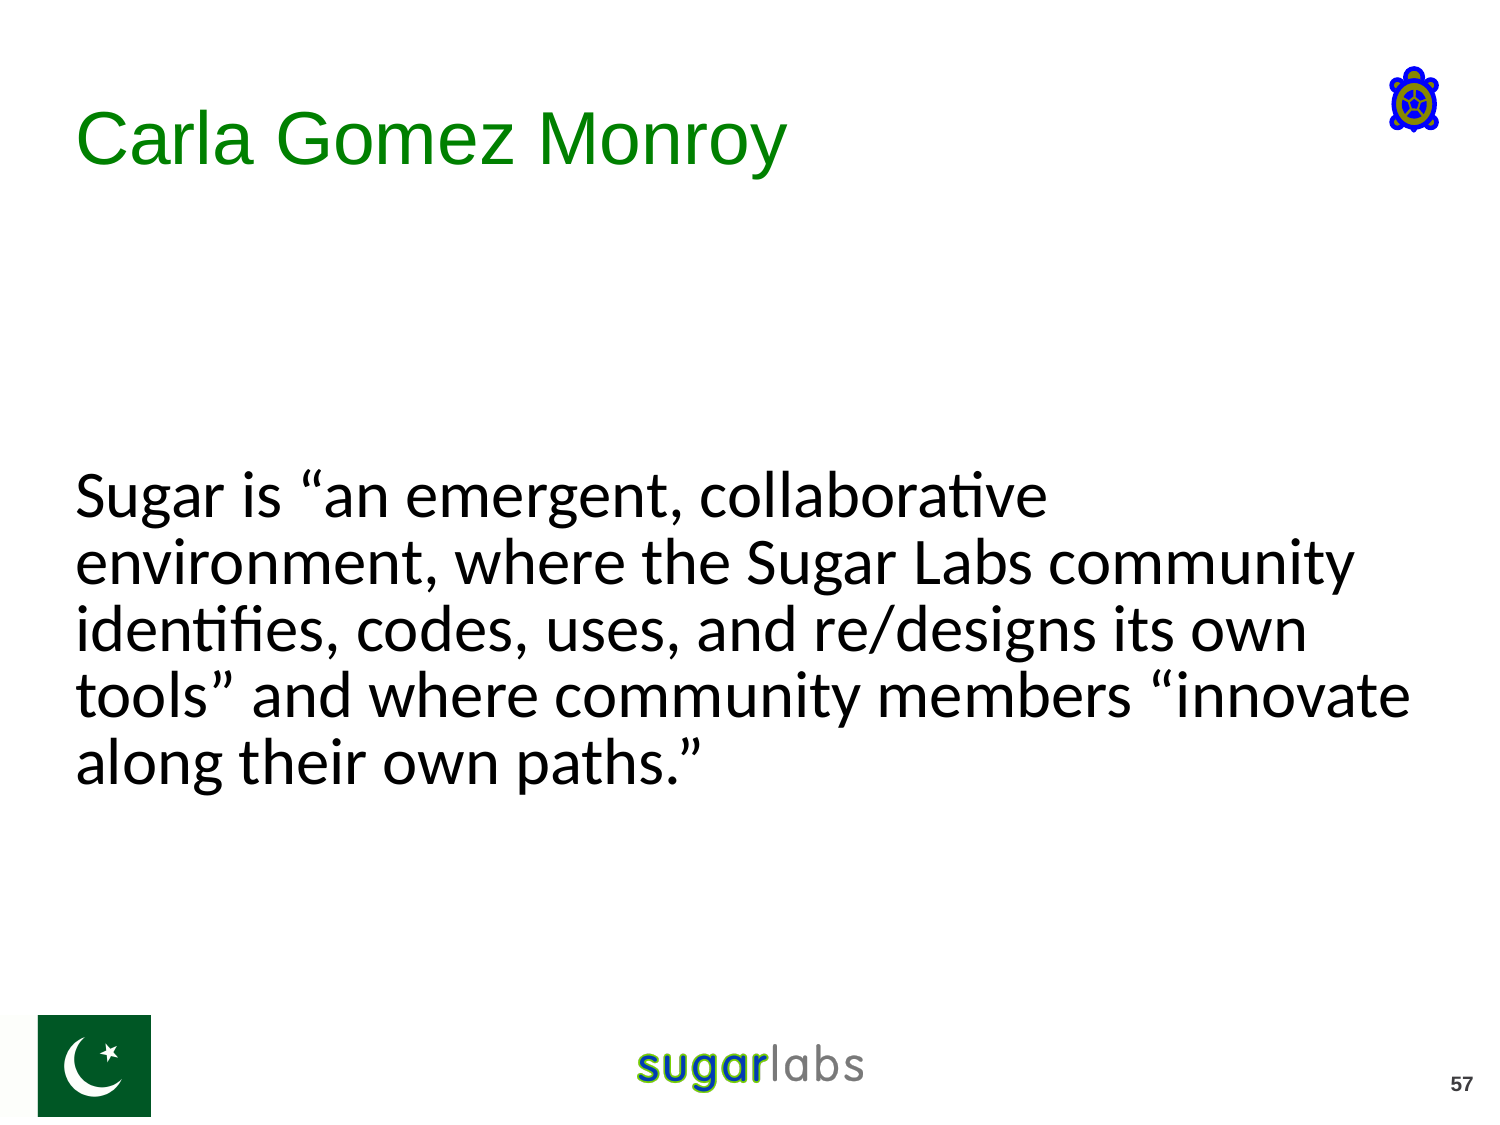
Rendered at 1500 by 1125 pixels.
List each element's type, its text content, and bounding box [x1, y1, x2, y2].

picture [637, 1044, 863, 1093]
subtitle Sugar is “an emergent, collaborative environment, where the Sugar Labs community identifies, codes, uses, and re/designs its own tools” and where community members “innovate along their own paths.” [75, 263, 1425, 1006]
picture [1378, 64, 1451, 137]
title Carla Gomez Monroy [75, 52, 1425, 226]
picture [0, 1015, 151, 1117]
